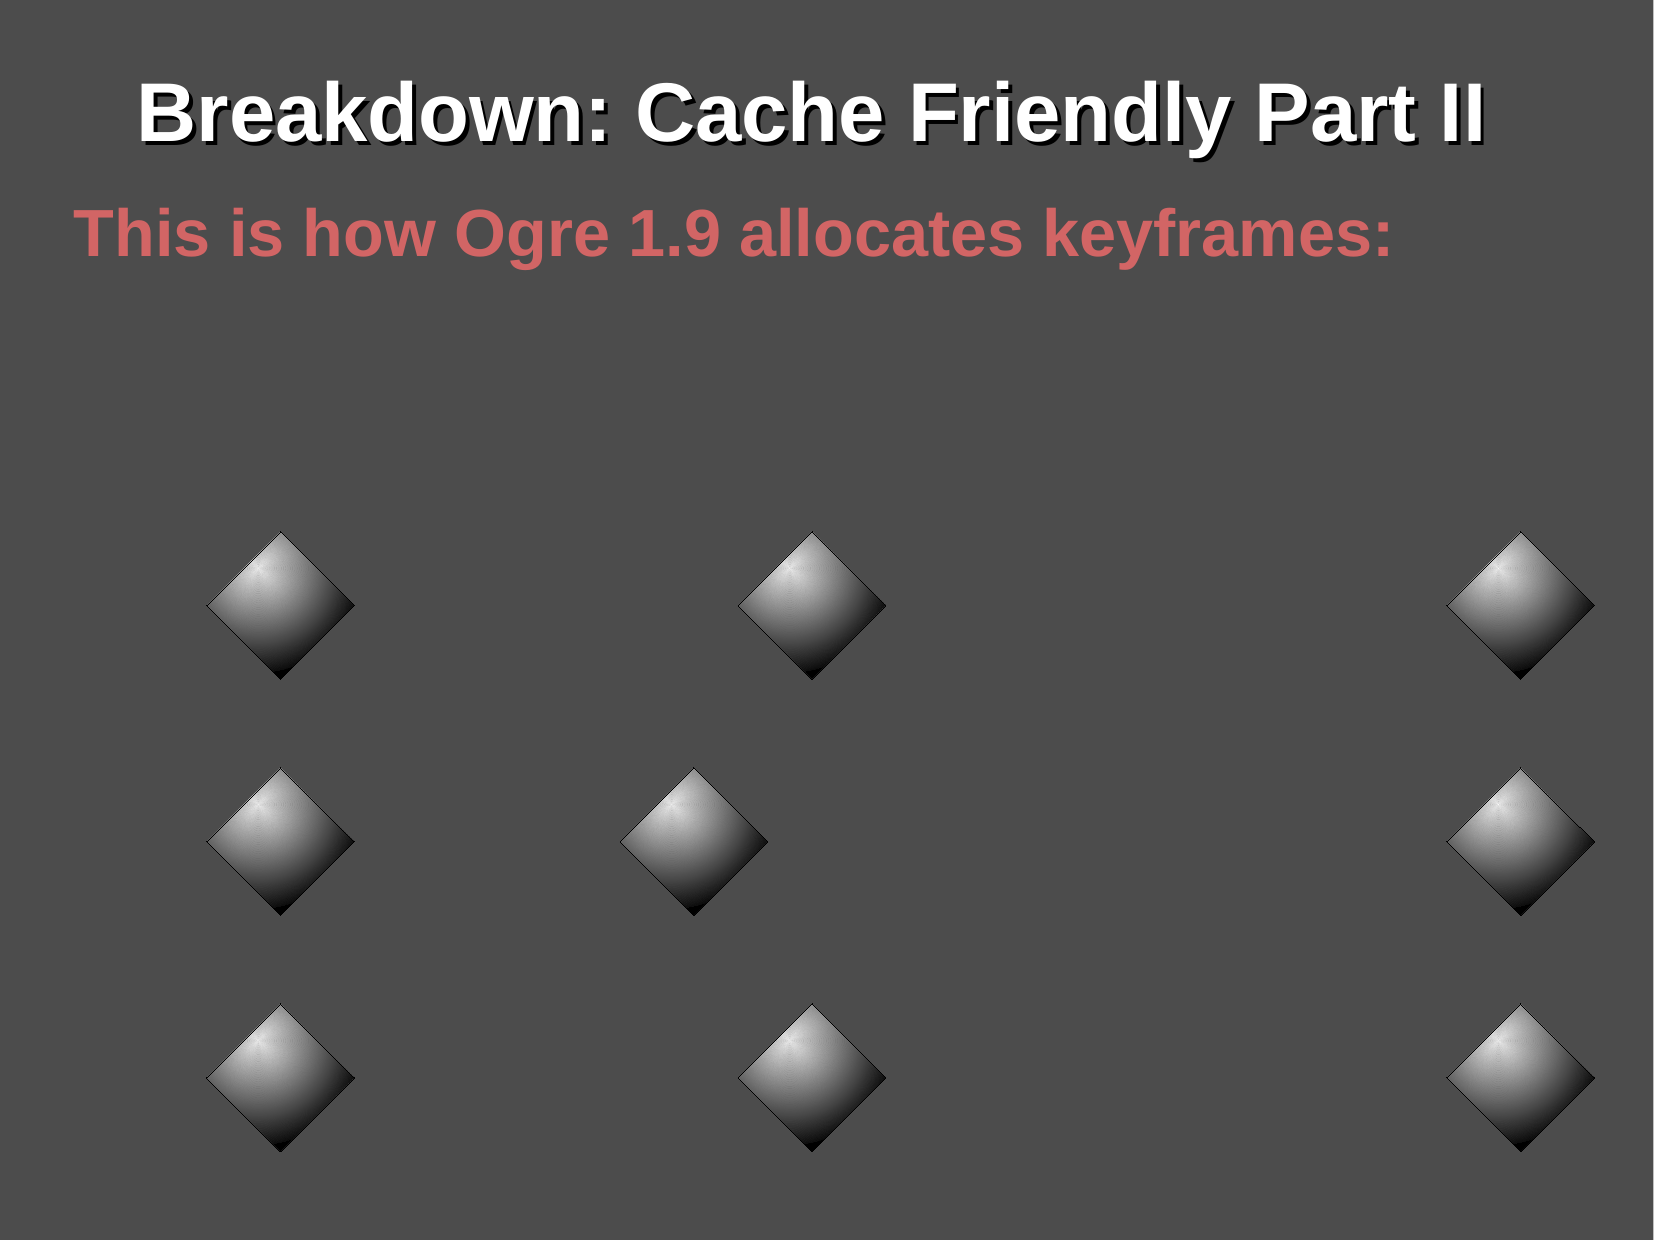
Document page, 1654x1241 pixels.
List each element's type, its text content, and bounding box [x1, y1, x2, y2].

text_box [206, 531, 355, 680]
text_box [738, 1003, 886, 1152]
text_box Breakdown: Cache Friendly Part II [88, 59, 1536, 168]
text_box [206, 1003, 355, 1152]
text_box [206, 767, 355, 916]
text_box This is how Ogre 1.9 allocates keyframes: [59, 188, 1565, 279]
text_box [738, 531, 886, 680]
text_box [1446, 767, 1595, 916]
text_box [1446, 531, 1595, 680]
text_box [1446, 1003, 1595, 1152]
text_box [620, 767, 768, 916]
